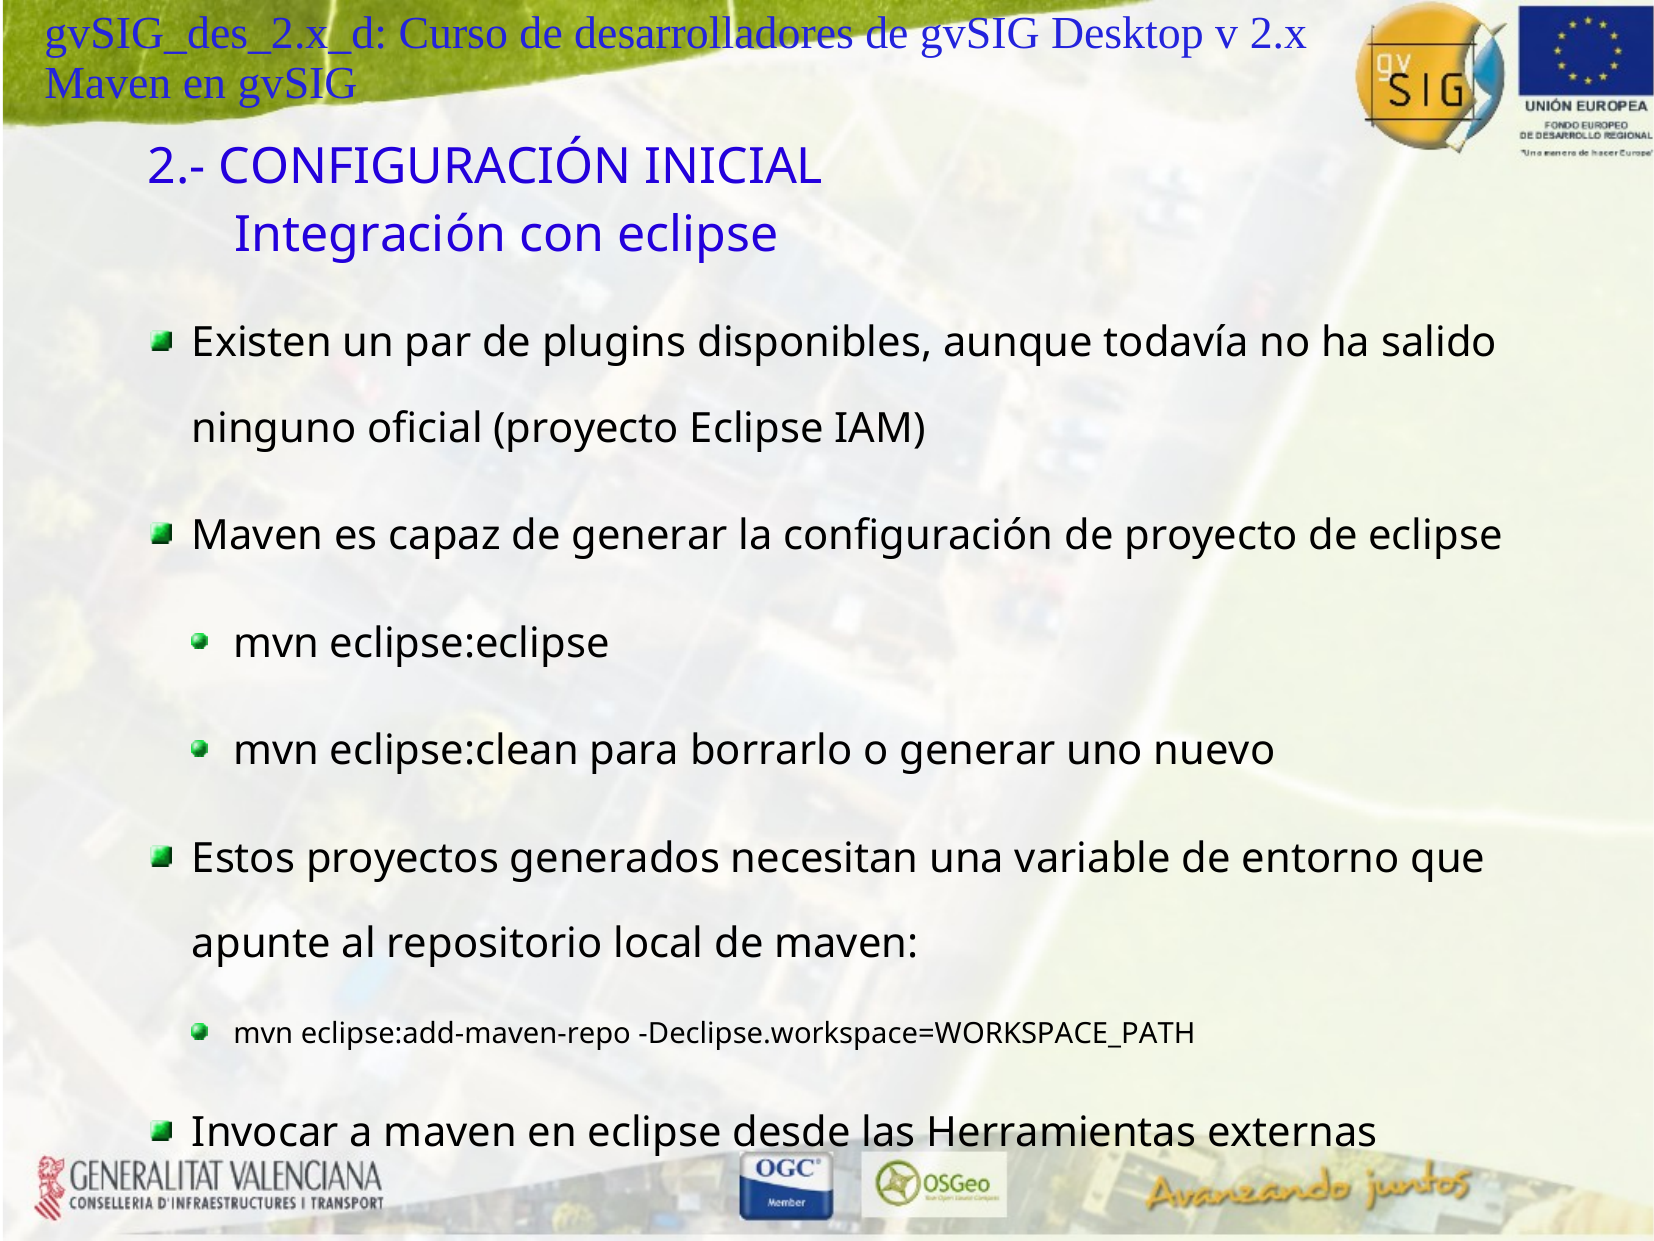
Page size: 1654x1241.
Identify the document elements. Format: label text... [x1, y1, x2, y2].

picture [2, 0, 1654, 1241]
text_box Existen un par de plugins disponibles, aunque todavía no ha salido ninguno oficial (proyecto Eclipse IAM) Maven es capaz de generar la configuración de proyecto de eclipse mvn eclipse:eclipse mvn eclipse:clean para borrarlo o generar uno nuevo Estos proyectos generados necesitan una variable de entorno que apunte al repositorio local de maven: mvn eclipse:add-maven-repo -Declipse.workspace=WORKSPACE_PATH Invocar a maven en eclipse desde las Herramientas externas [147, 283, 1505, 1152]
title 2.- CONFIGURACIÓN INICIAL Integración con eclipse [147, 124, 1595, 272]
